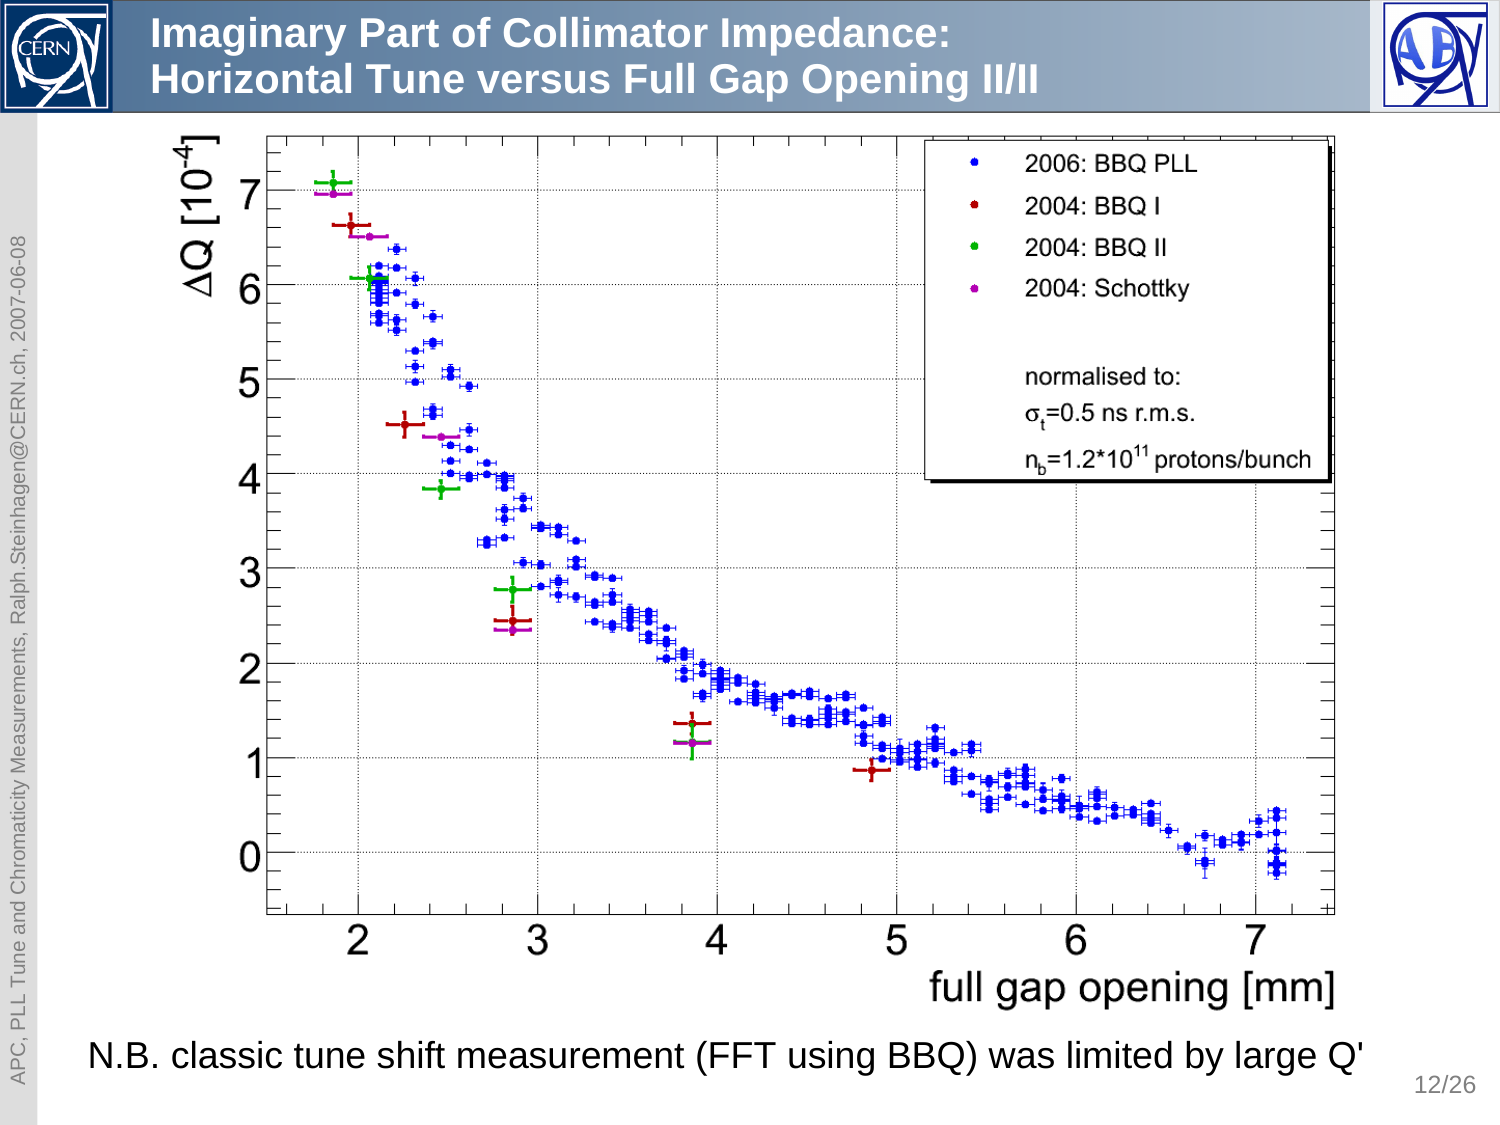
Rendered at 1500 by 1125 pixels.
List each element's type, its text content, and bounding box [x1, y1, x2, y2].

list N.B. classic tune shift measurement (FFT using BBQ) was limited by large Q' [87, 1033, 1438, 1093]
picture [0, 0, 113, 113]
picture [1382, 1, 1489, 108]
picture [118, 118, 1359, 1023]
title Imaginary Part of Collimator Impedance: Horizontal Tune versus Full Gap Opening II/II [150, 0, 1201, 113]
